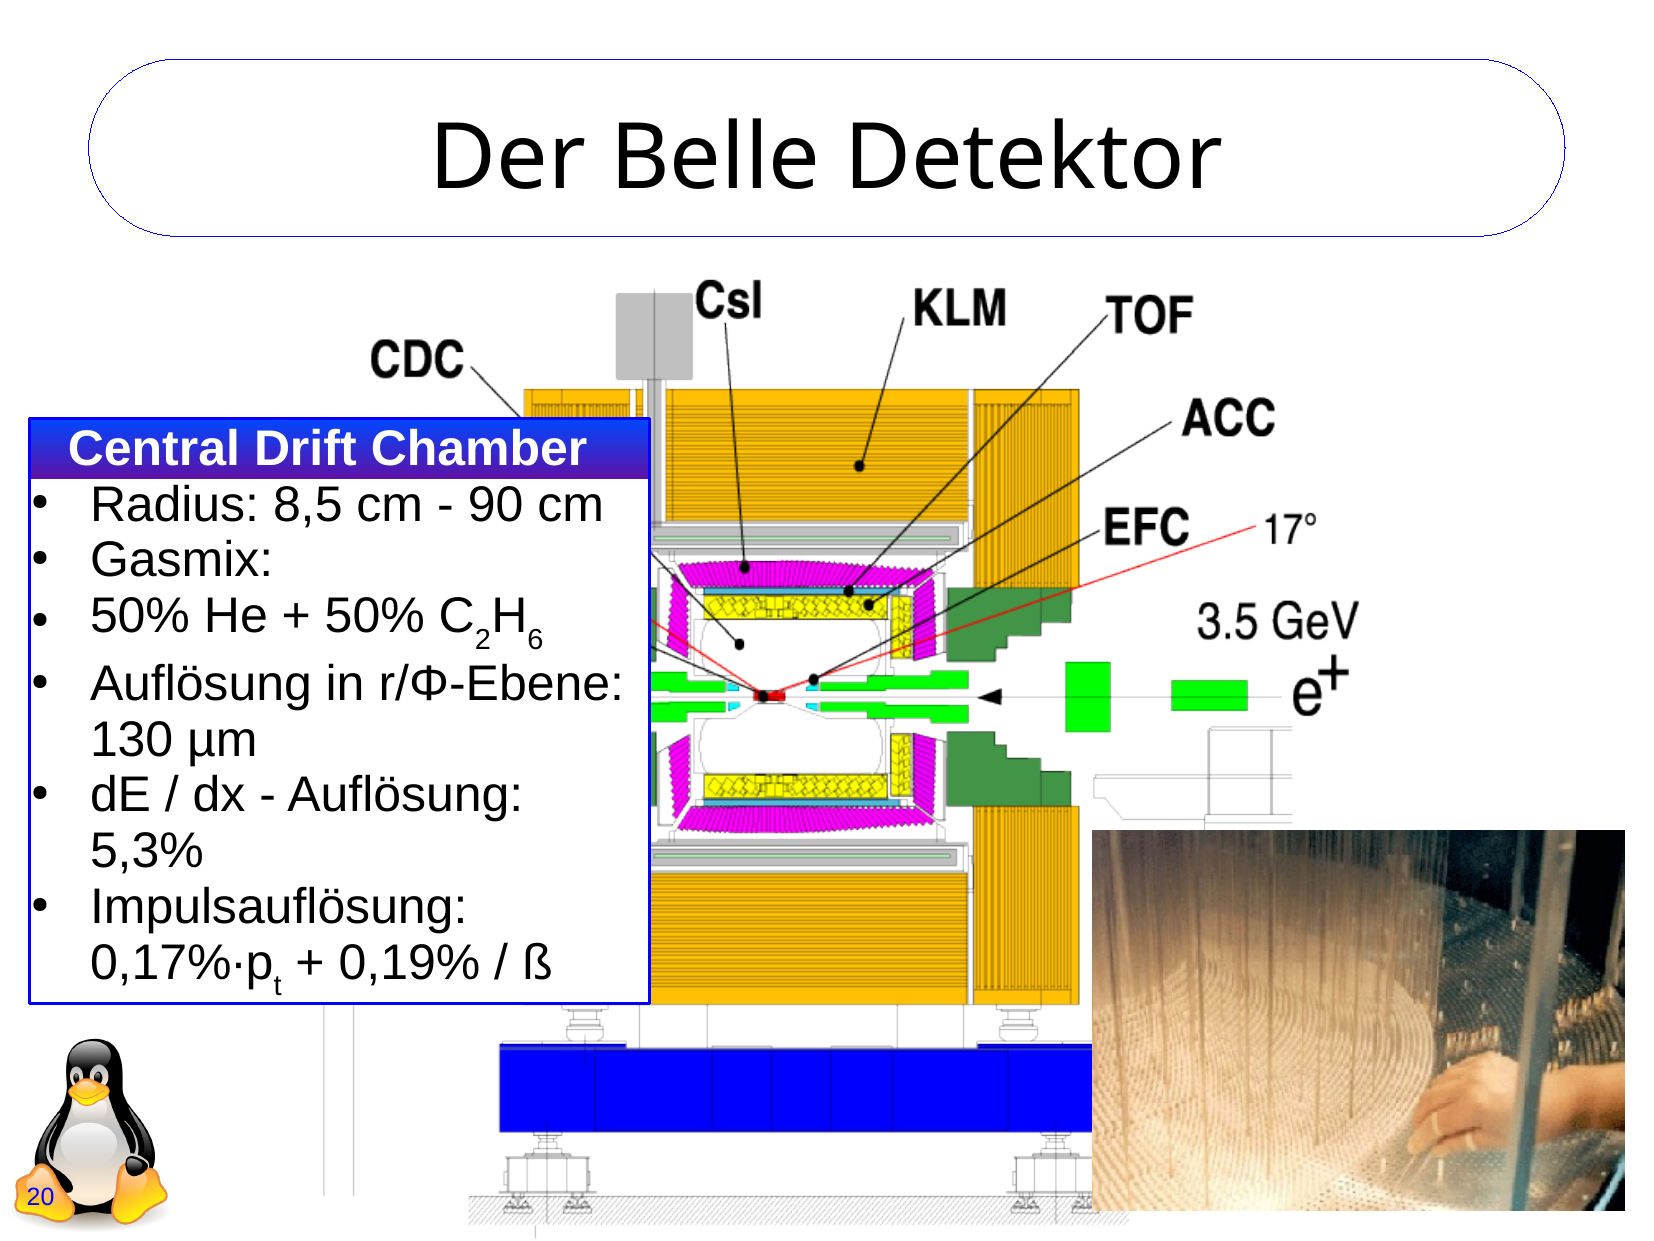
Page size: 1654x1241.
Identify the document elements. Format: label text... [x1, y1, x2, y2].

picture [2, 1030, 178, 1241]
title Der Belle Detektor [82, 56, 1571, 250]
picture [292, 265, 1625, 1239]
text_box Central Drift Chamber Radius: 8,5 cm - 90 cm Gasmix: 50% He + 50% C2H6 Auflösung in r/Φ-Ebene: 130 µm dE / dx - Auflösung: 5,3% Impulsauflösung: 0,17%∙pt + 0,19% / ß [29, 418, 650, 1004]
